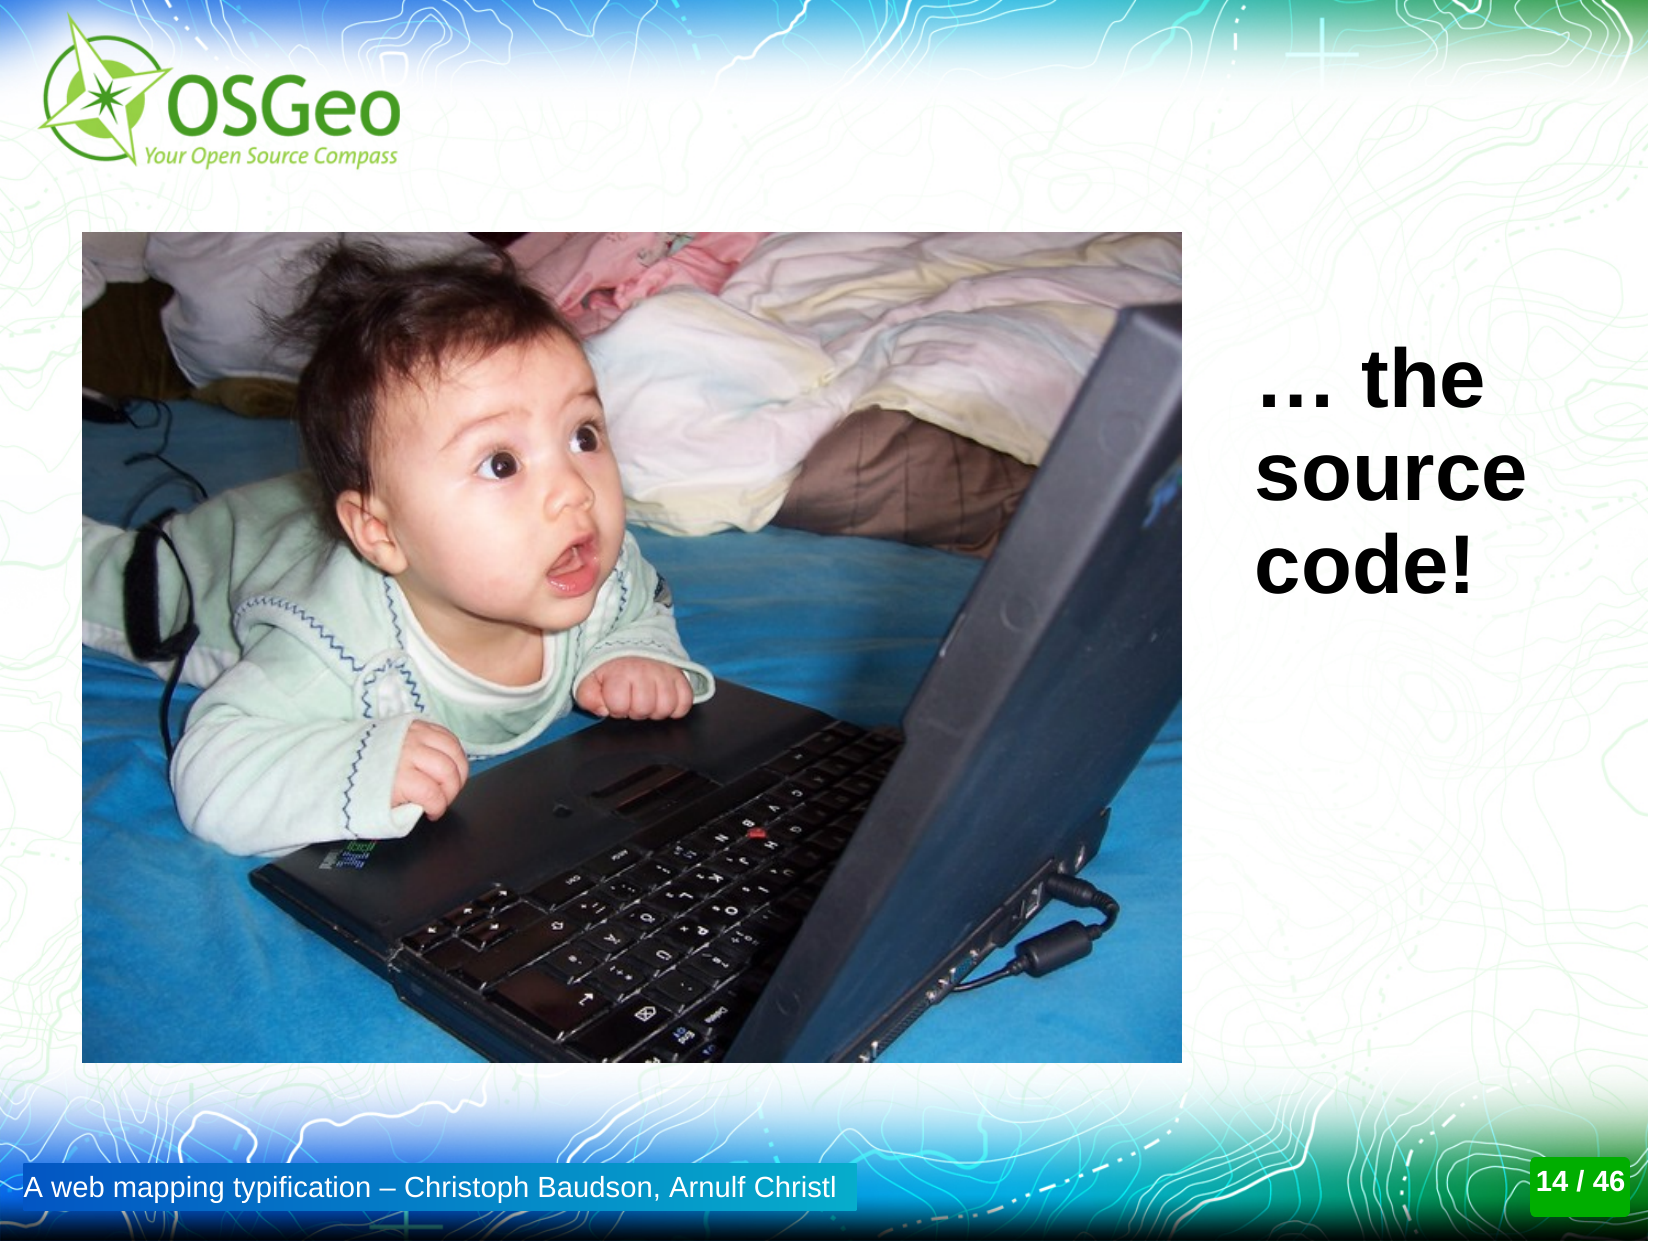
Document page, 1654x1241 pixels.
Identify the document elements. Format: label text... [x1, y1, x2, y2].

text_box … the source code! [1240, 324, 1566, 662]
picture [0, 0, 1648, 1241]
